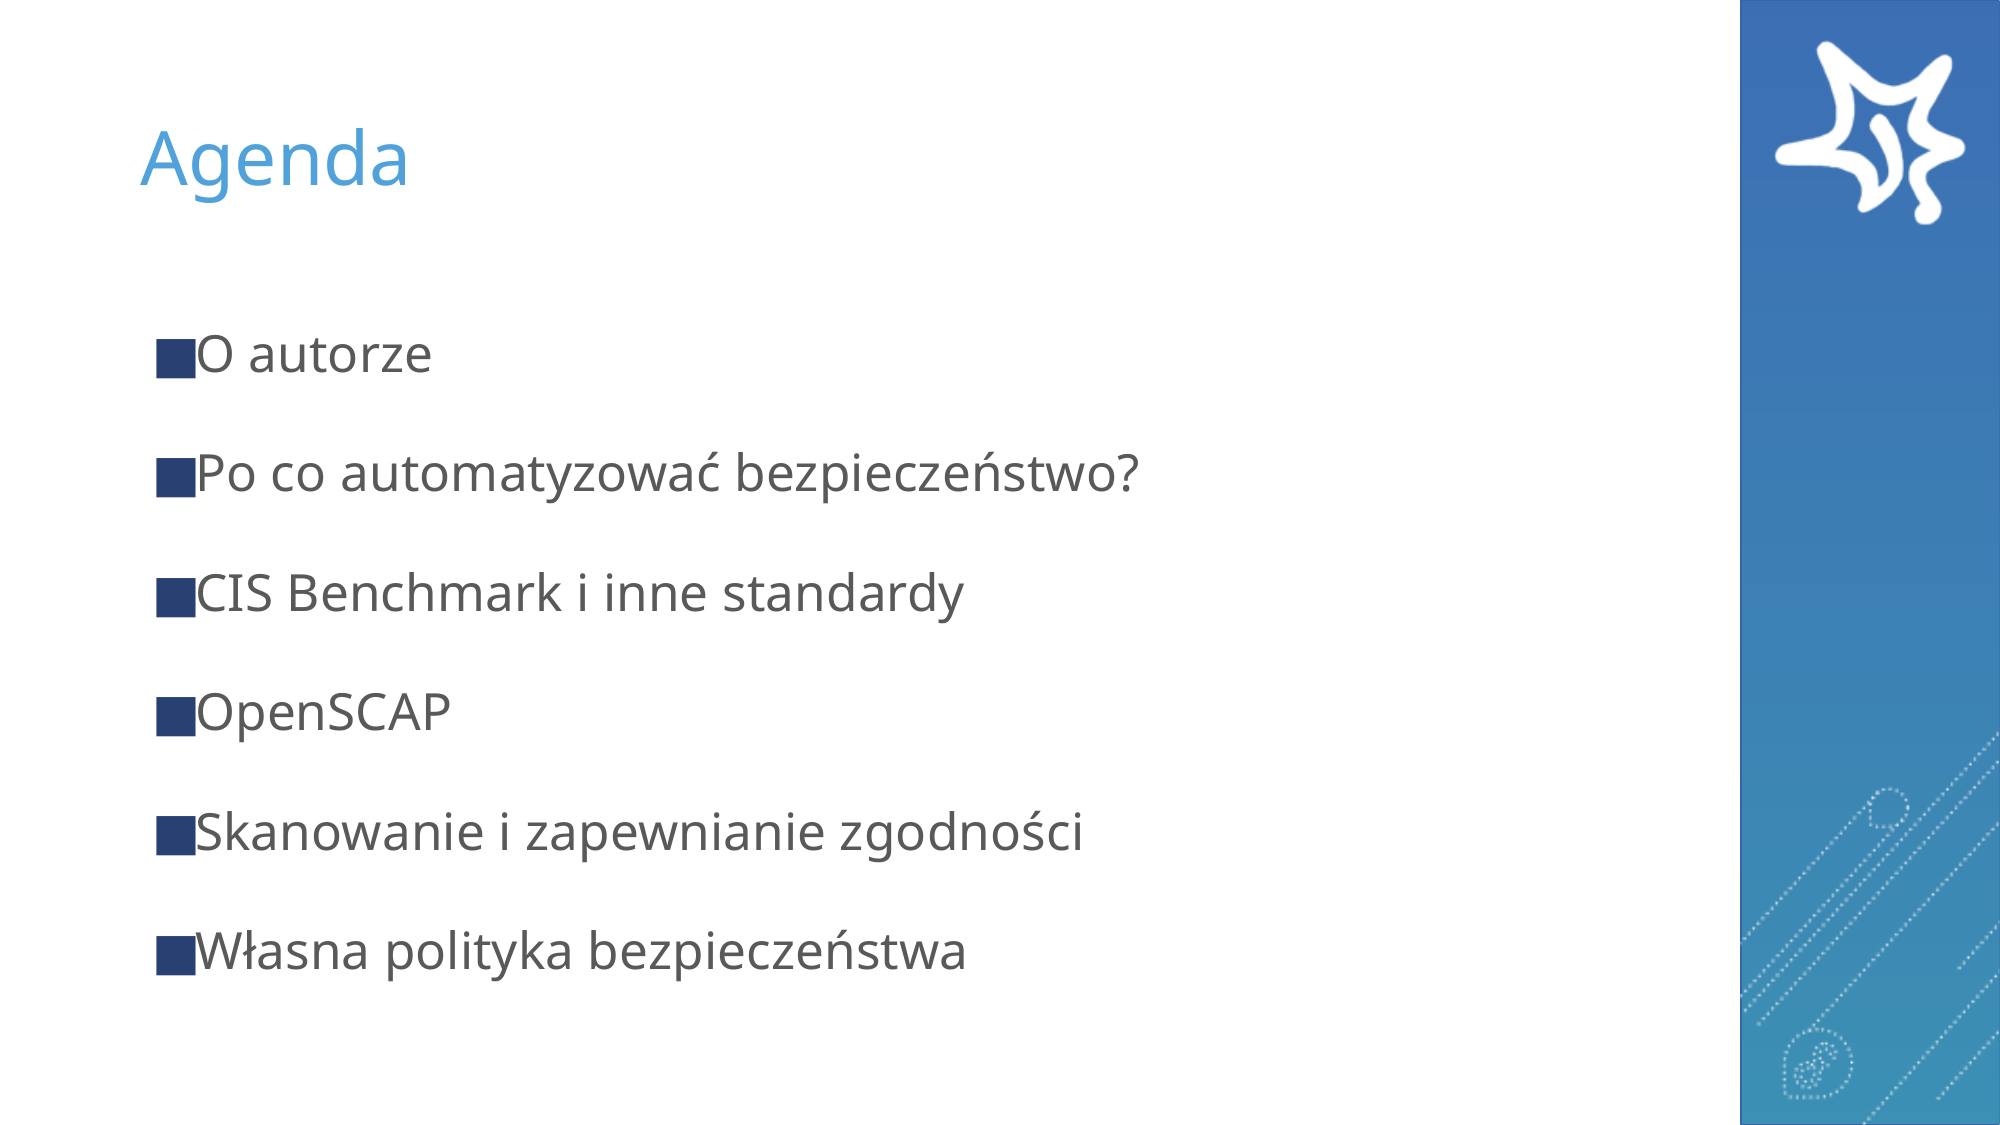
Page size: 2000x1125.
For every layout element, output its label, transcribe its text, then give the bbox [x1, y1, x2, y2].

list O autorze Po co automatyzować bezpieczeństwo? CIS Benchmark i inne standardy OpenSCAP Skanowanie i zapewnianie zgodności Własna polityka bezpieczeństwa [137, 299, 1463, 987]
title Agenda [140, 93, 1467, 219]
picture [1771, 33, 1969, 231]
picture [1605, 539, 2000, 1125]
